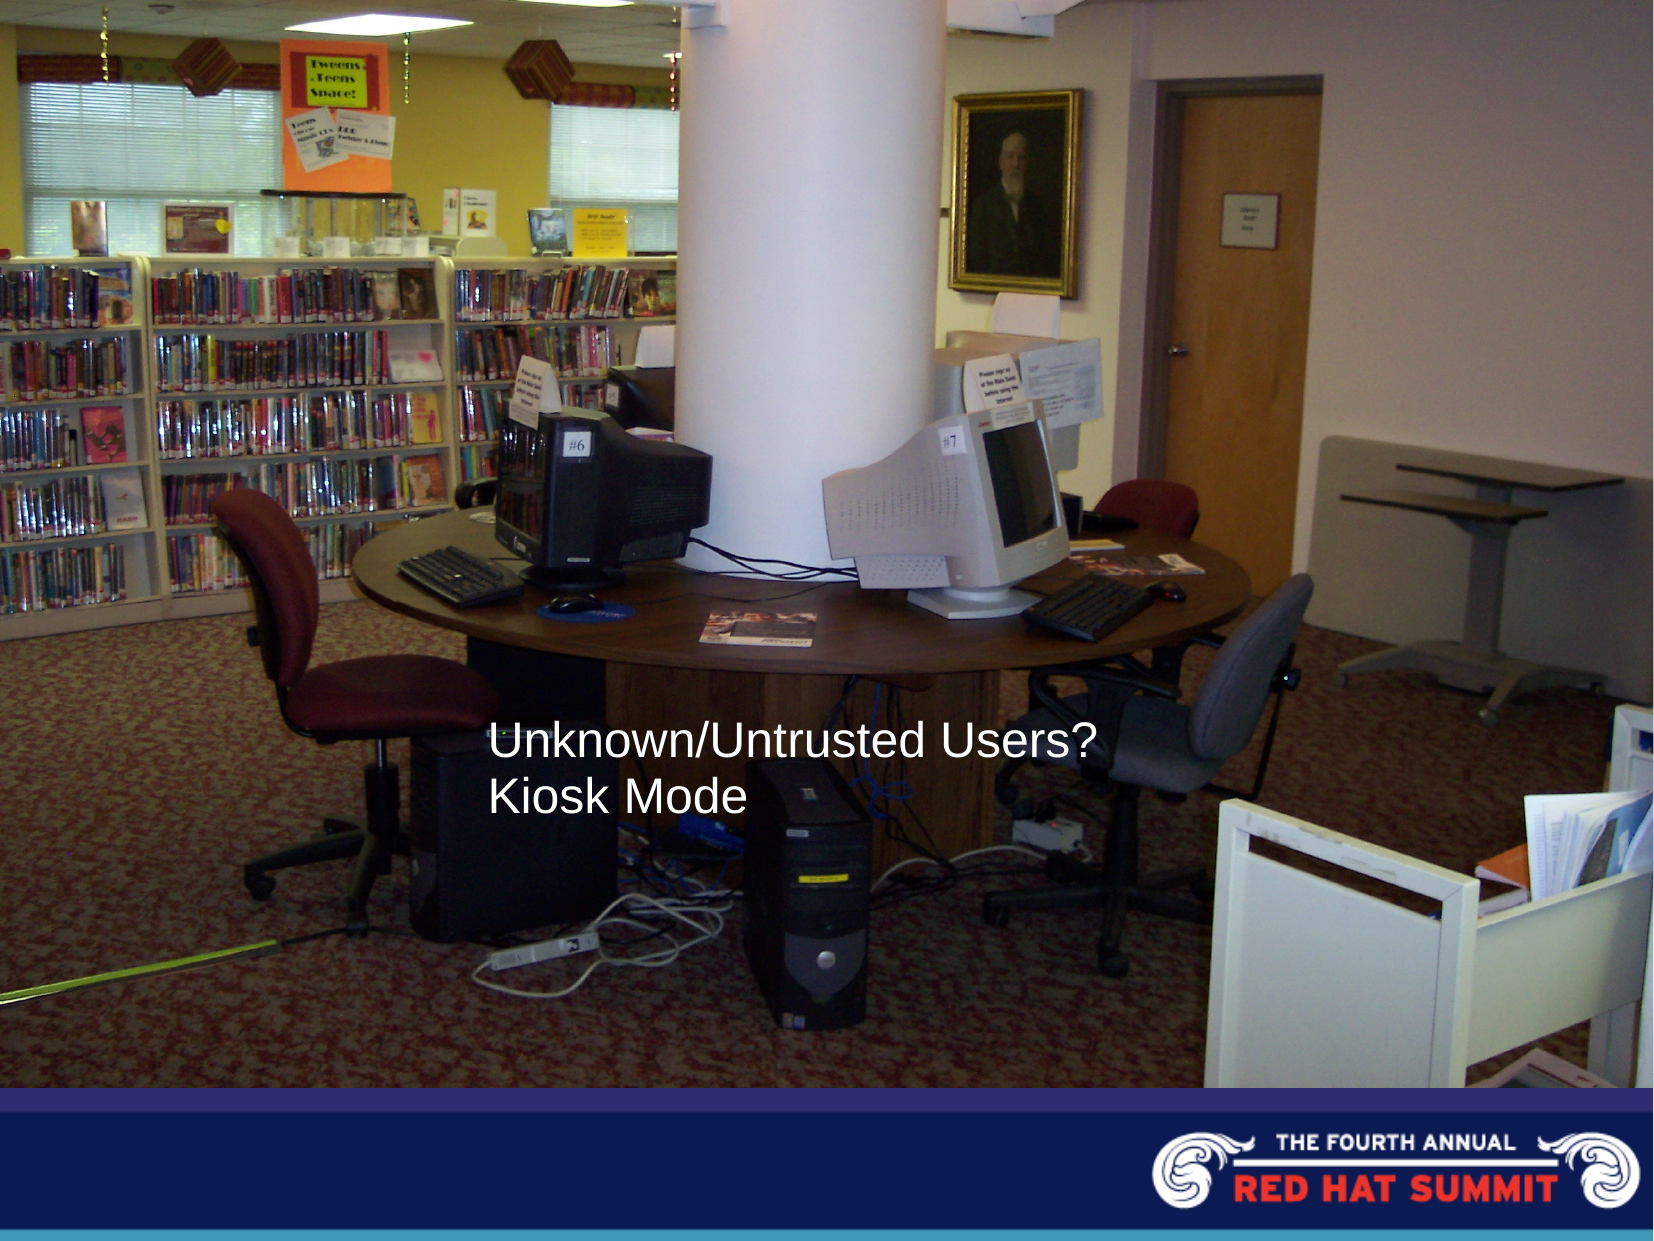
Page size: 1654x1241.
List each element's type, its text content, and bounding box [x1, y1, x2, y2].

text_box Unknown/Untrusted Users? Kiosk Mode [487, 712, 1099, 837]
picture [0, 0, 1654, 1241]
